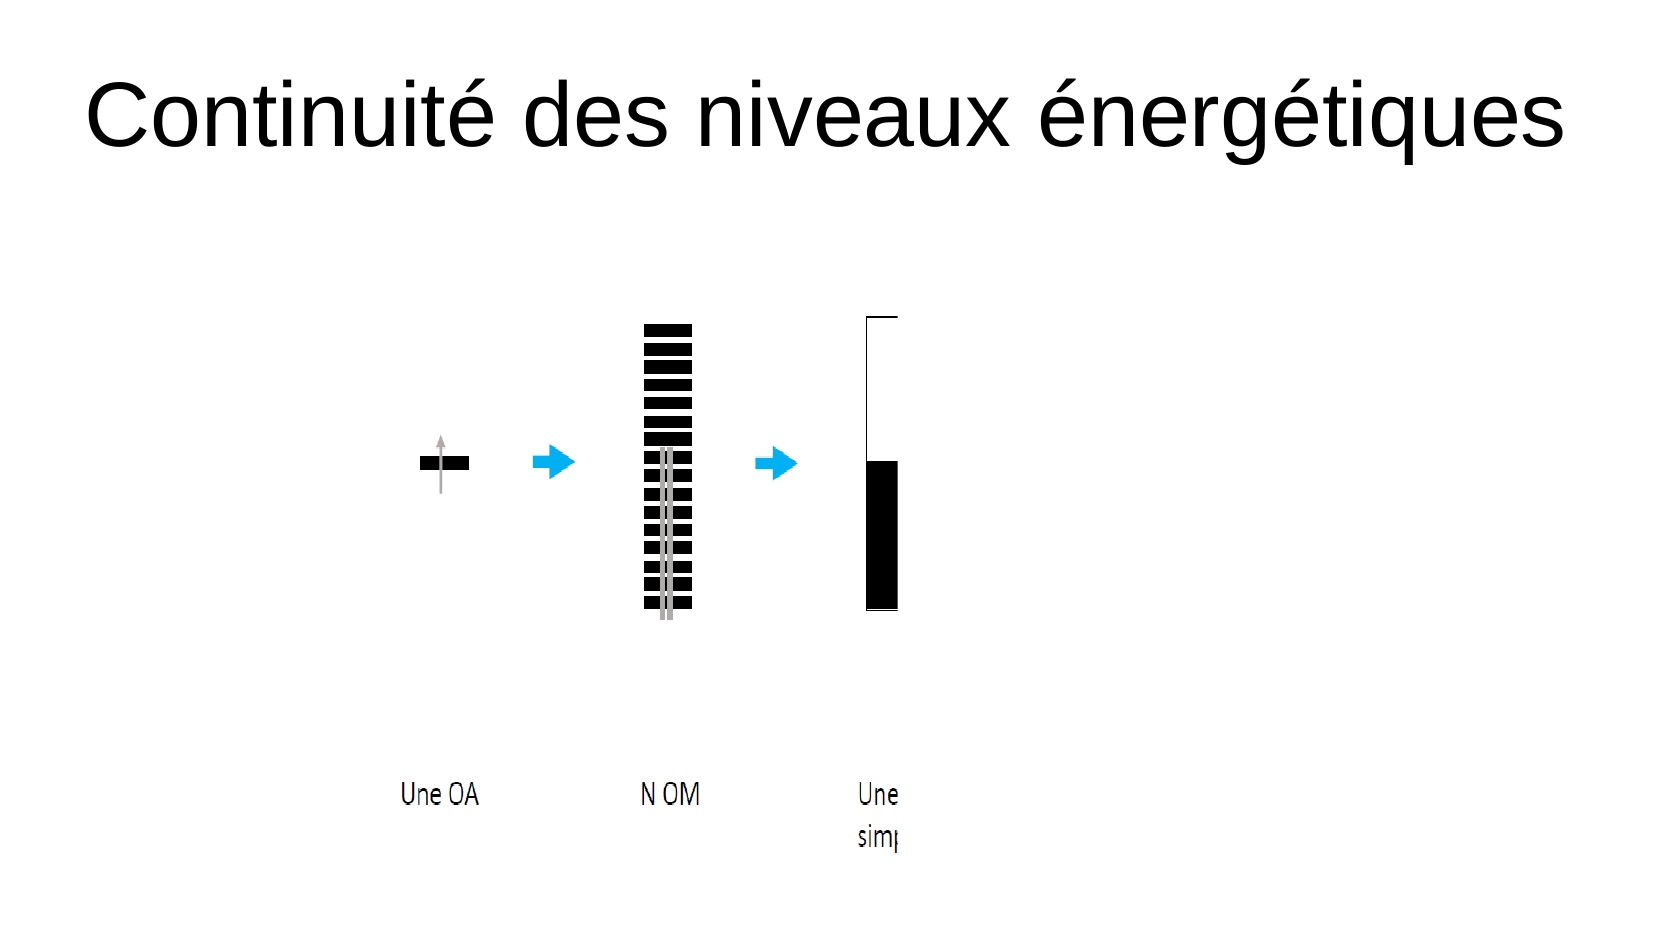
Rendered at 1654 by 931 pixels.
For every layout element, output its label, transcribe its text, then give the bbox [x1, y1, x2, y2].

title Continuité des niveaux énergétiques [82, 37, 1571, 193]
picture [354, 200, 898, 889]
